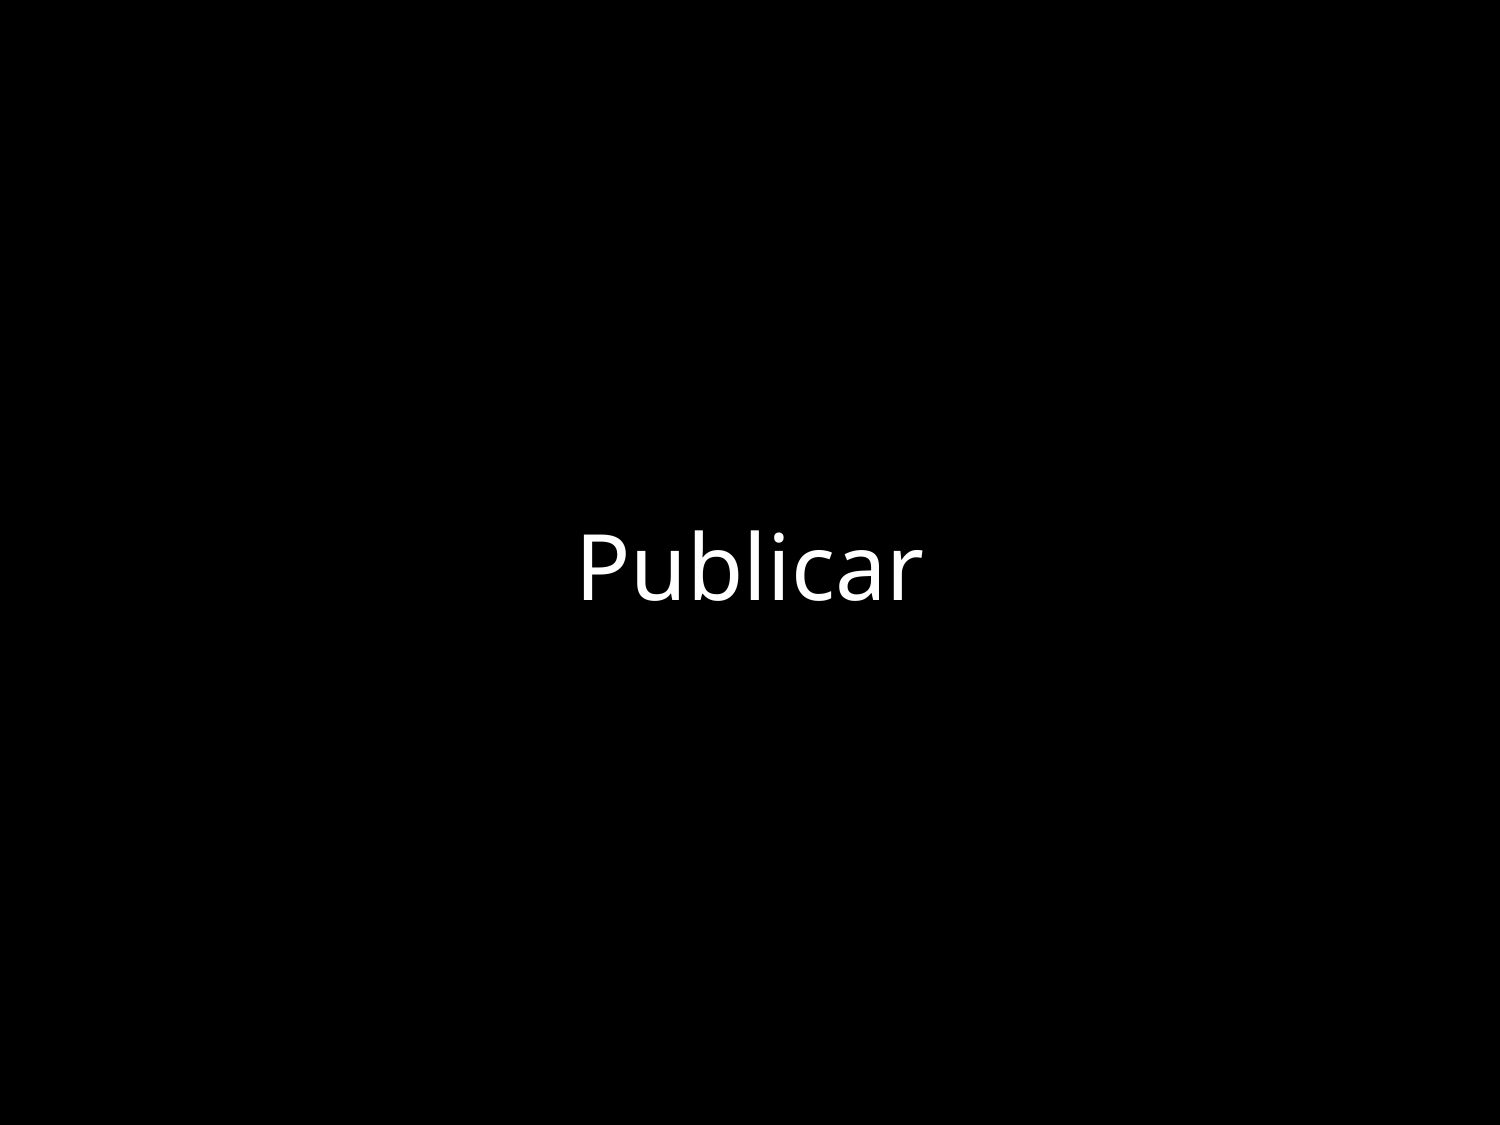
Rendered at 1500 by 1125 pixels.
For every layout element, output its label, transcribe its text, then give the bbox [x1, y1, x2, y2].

subtitle Publicar [109, 112, 1391, 1013]
